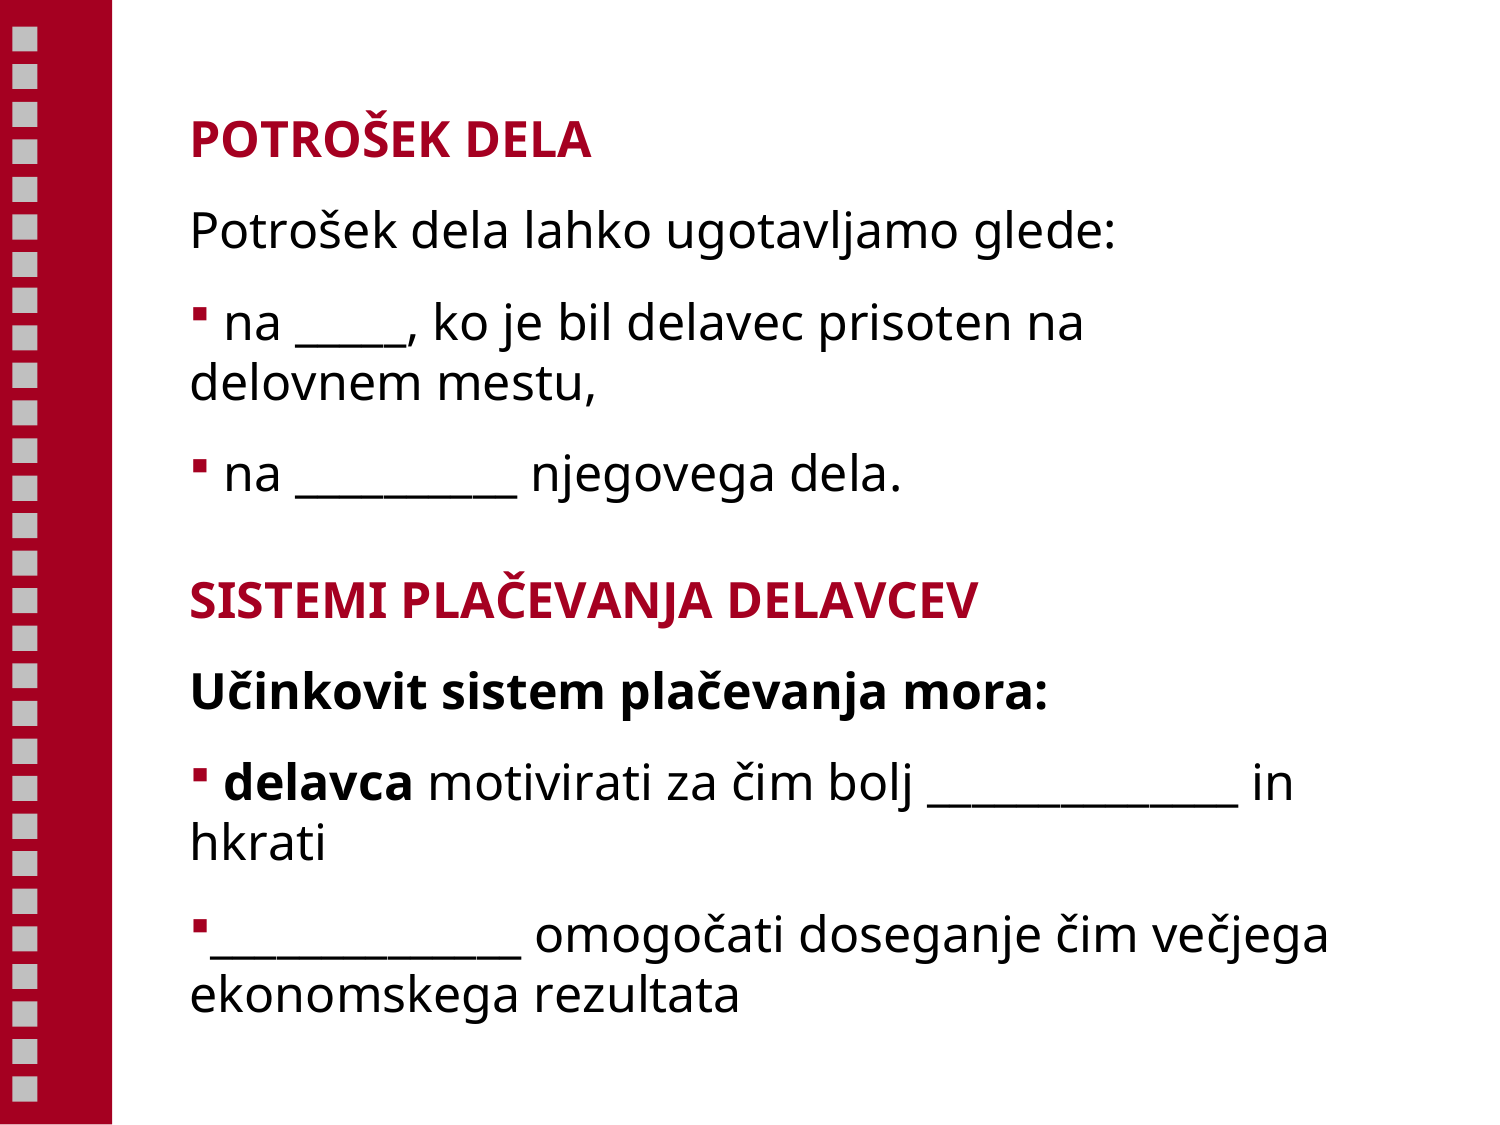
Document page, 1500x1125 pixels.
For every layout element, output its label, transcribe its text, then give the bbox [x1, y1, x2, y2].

text_box POTROŠEK DELA Potrošek dela lahko ugotavljamo glede: na _____, ko je bil delavec prisoten na delovnem mestu, na __________ njegovega dela. [174, 99, 1338, 510]
text_box SISTEMI PLAČEVANJA DELAVCEV Učinkovit sistem plačevanja mora: delavca motivirati za čim bolj ______________ in hkrati ______________ omogočati doseganje čim večjega ekonomskega rezultata [174, 560, 1376, 1030]
